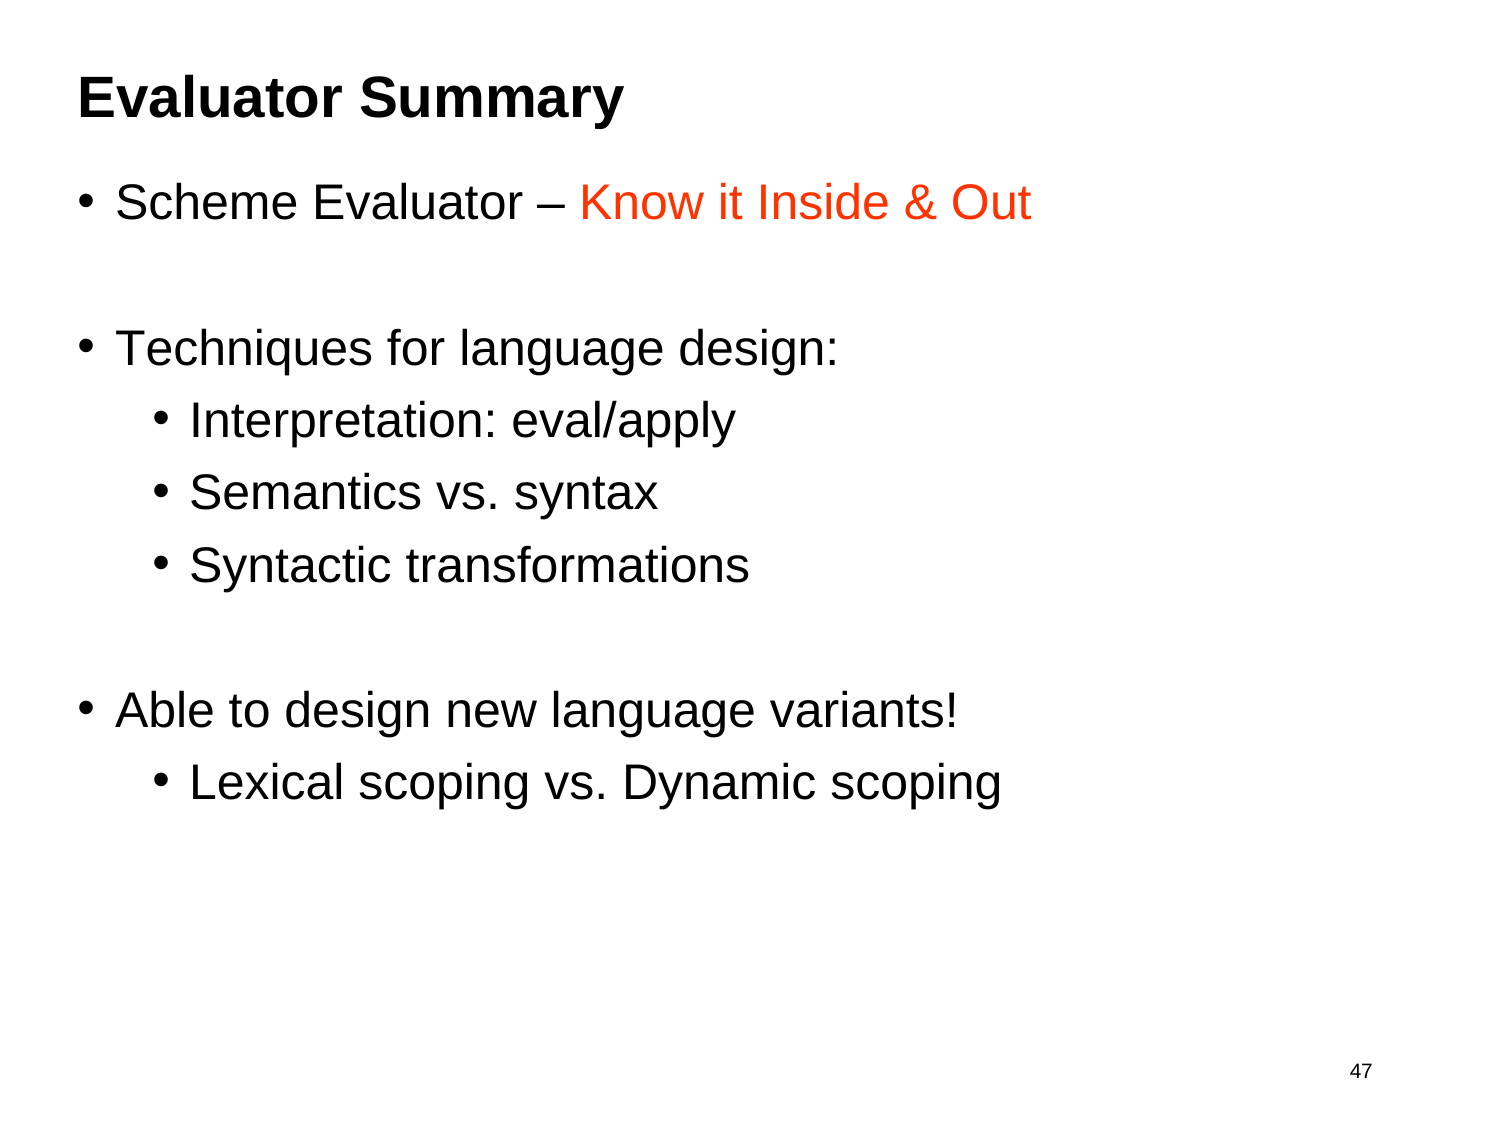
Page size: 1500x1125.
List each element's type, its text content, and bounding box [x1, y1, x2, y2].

text_box Evaluator Summary [62, 24, 1338, 162]
text_box Scheme Evaluator – Know it Inside & Out Techniques for language design: Interpretation: eval/apply Semantics vs. syntax Syntactic transformations Able to design new language variants! Lexical scoping vs. Dynamic scoping [62, 162, 1450, 1000]
text_box <number> [1025, 1049, 1388, 1101]
